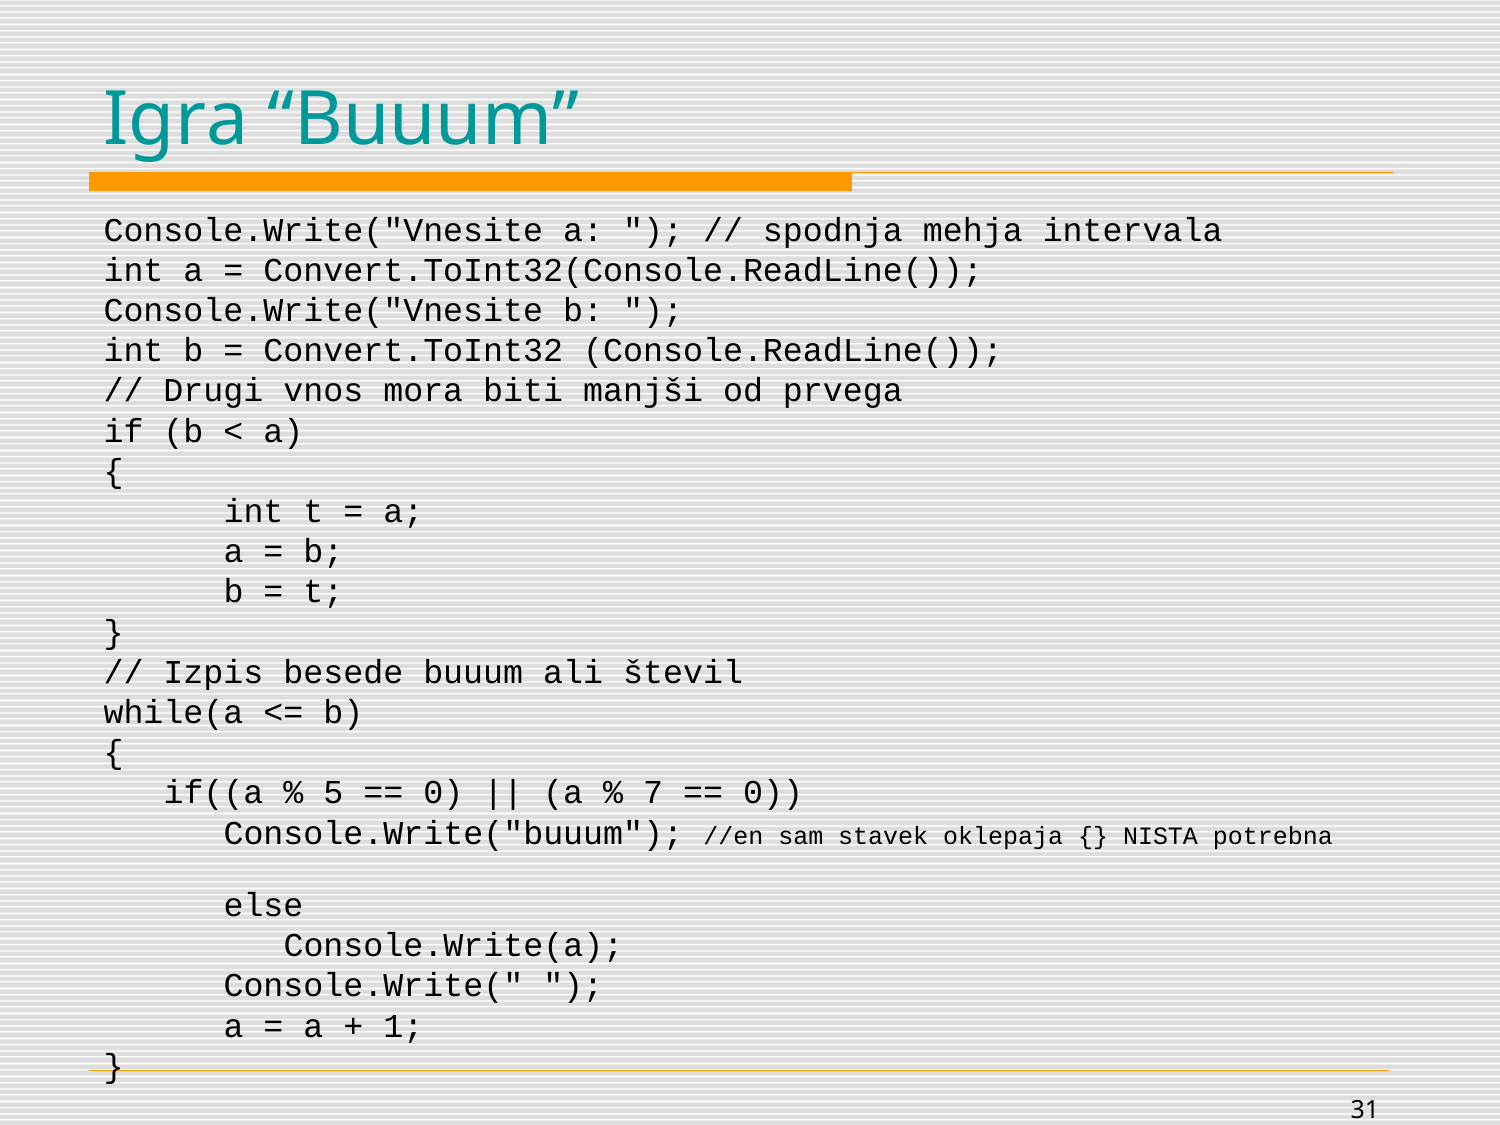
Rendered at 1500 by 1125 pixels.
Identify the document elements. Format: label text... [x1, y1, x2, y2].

picture [0, 0, 1500, 1125]
text_box <number> [1068, 1092, 1394, 1125]
title Igra “Buuum” [88, 54, 1401, 167]
list Console.Write("Vnesite a: "); // spodnja mehja intervala int a = Convert.ToInt32(Console.ReadLine()); Console.Write("Vnesite b: "); int b = Convert.ToInt32 (Console.ReadLine()); // Drugi vnos mora biti manjši od prvega if (b < a) { int t = a; a = b; b = t; } // Izpis besede buuum ali števil while(a <= b) { if((a % 5 == 0) || (a % 7 == 0)) Console.Write("buuum"); //en sam stavek oklepaja {} NISTA potrebna else Console.Write(a); Console.Write(" "); a = a + 1; } [88, 207, 1401, 1092]
